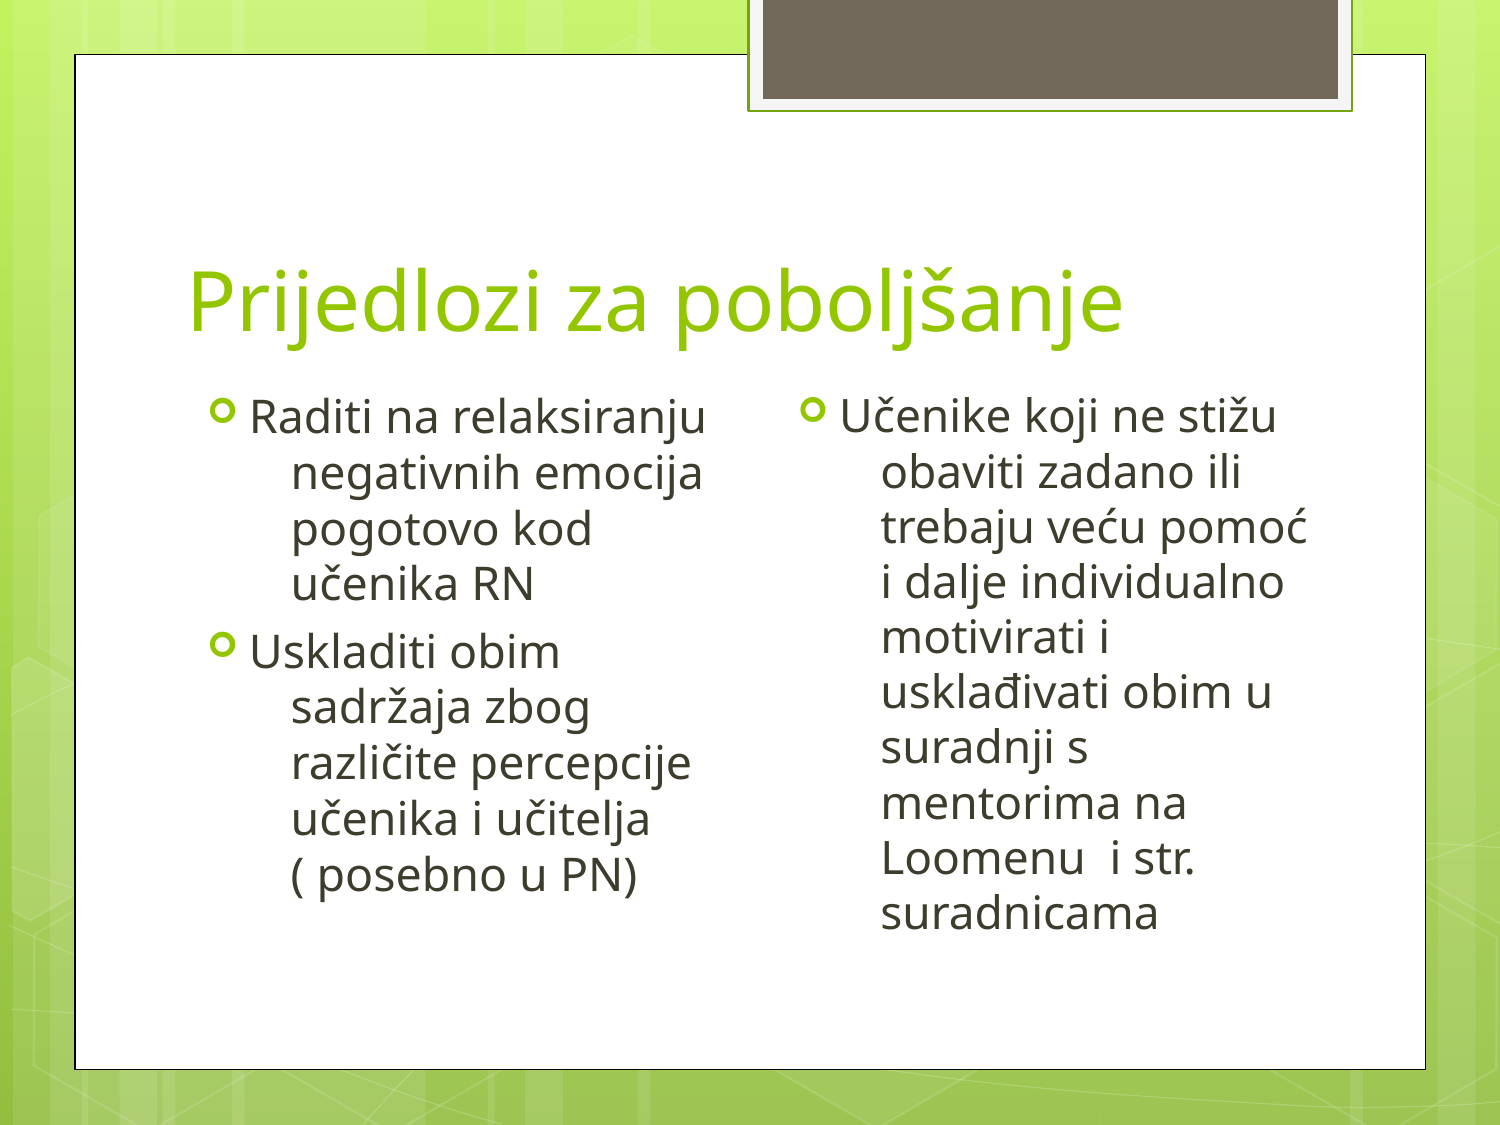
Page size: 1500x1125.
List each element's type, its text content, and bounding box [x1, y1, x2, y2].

list Raditi na relaksiranju negativnih emocija pogotovo kod učenika RN Uskladiti obim sadržaja zbog različite percepcije učenika i učitelja ( posebno u PN) [171, 379, 733, 953]
title Prijedlozi za poboljšanje [171, 168, 1324, 357]
list Učenike koji ne stižu obaviti zadano ili trebaju veću pomoć i dalje individualno motivirati i usklađivati obim u suradnji s mentorima na Loomenu i str. suradnicama [761, 379, 1324, 953]
